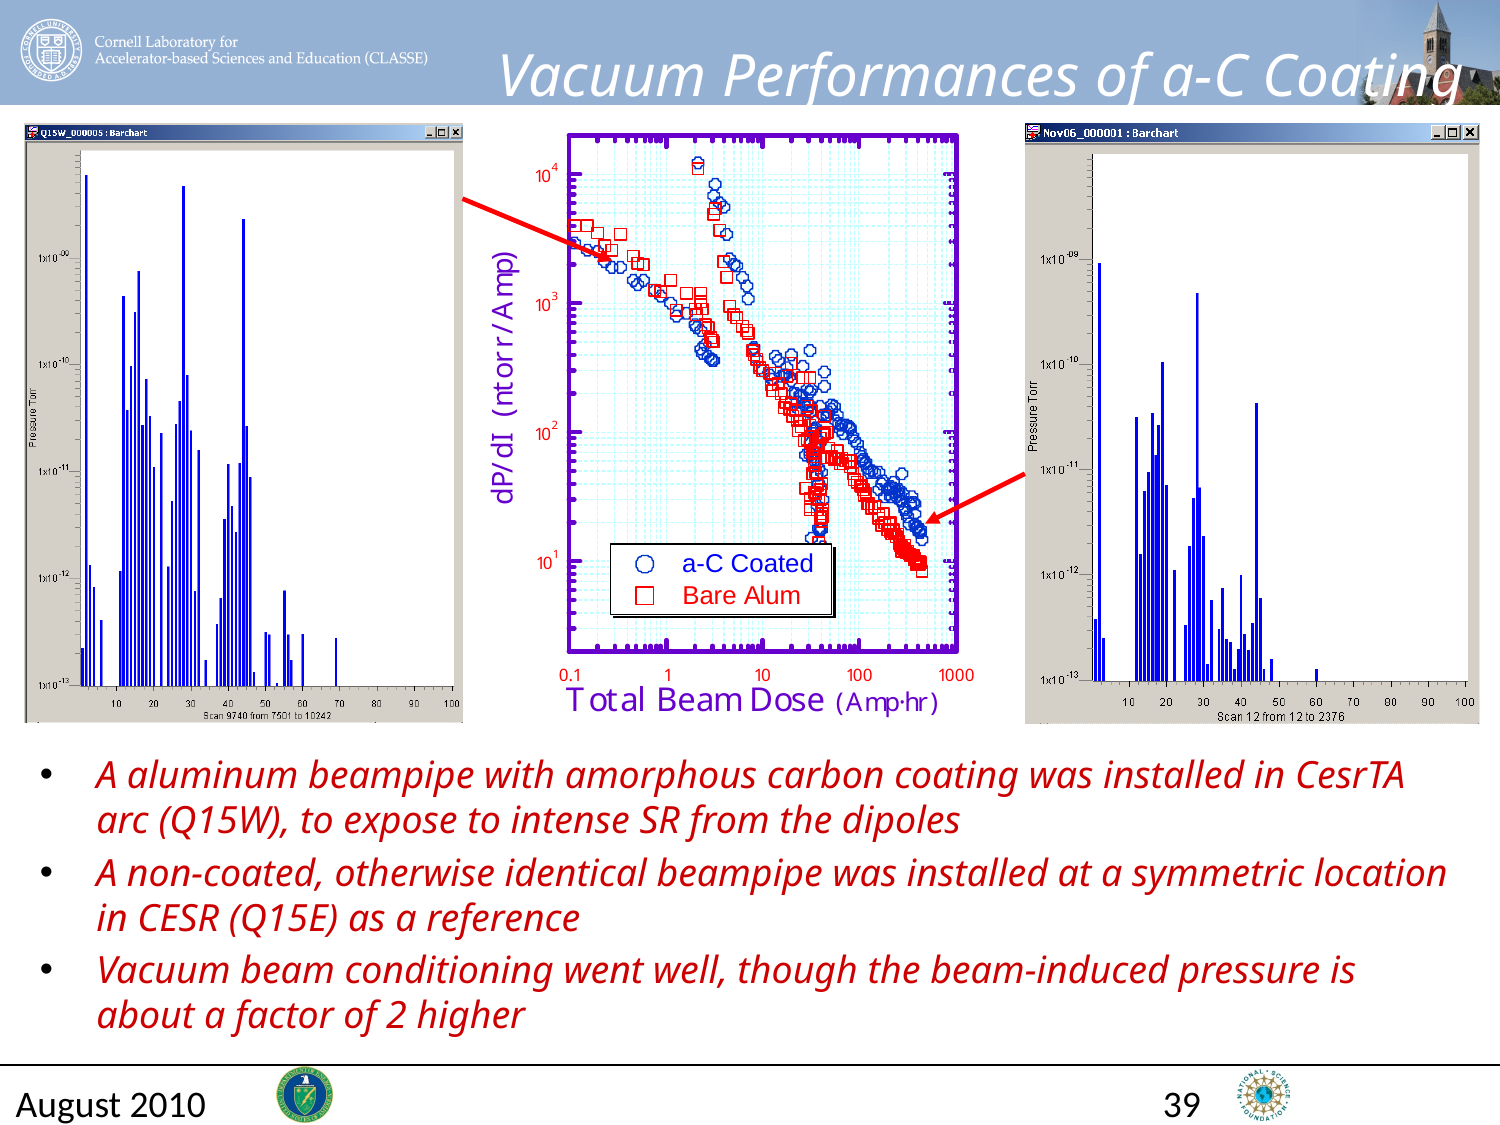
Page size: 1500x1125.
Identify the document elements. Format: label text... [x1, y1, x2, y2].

text_box A aluminum beampipe with amorphous carbon coating was installed in CesrTA arc (Q15W), to expose to intense SR from the dipoles A non-coated, otherwise identical beampipe was installed at a symmetric location in CESR (Q15E) as a reference Vacuum beam conditioning went well, though the beam-induced pressure is about a factor of 2 higher [24, 736, 1475, 1049]
text_box Vacuum Performances of a-C Coating [462, 23, 1500, 112]
picture [24, 112, 1004, 732]
slide_number August 2010 [0, 1065, 351, 1125]
picture [0, 0, 1500, 105]
picture [1025, 123, 1480, 724]
slide_number <number> [1147, 1065, 1498, 1125]
